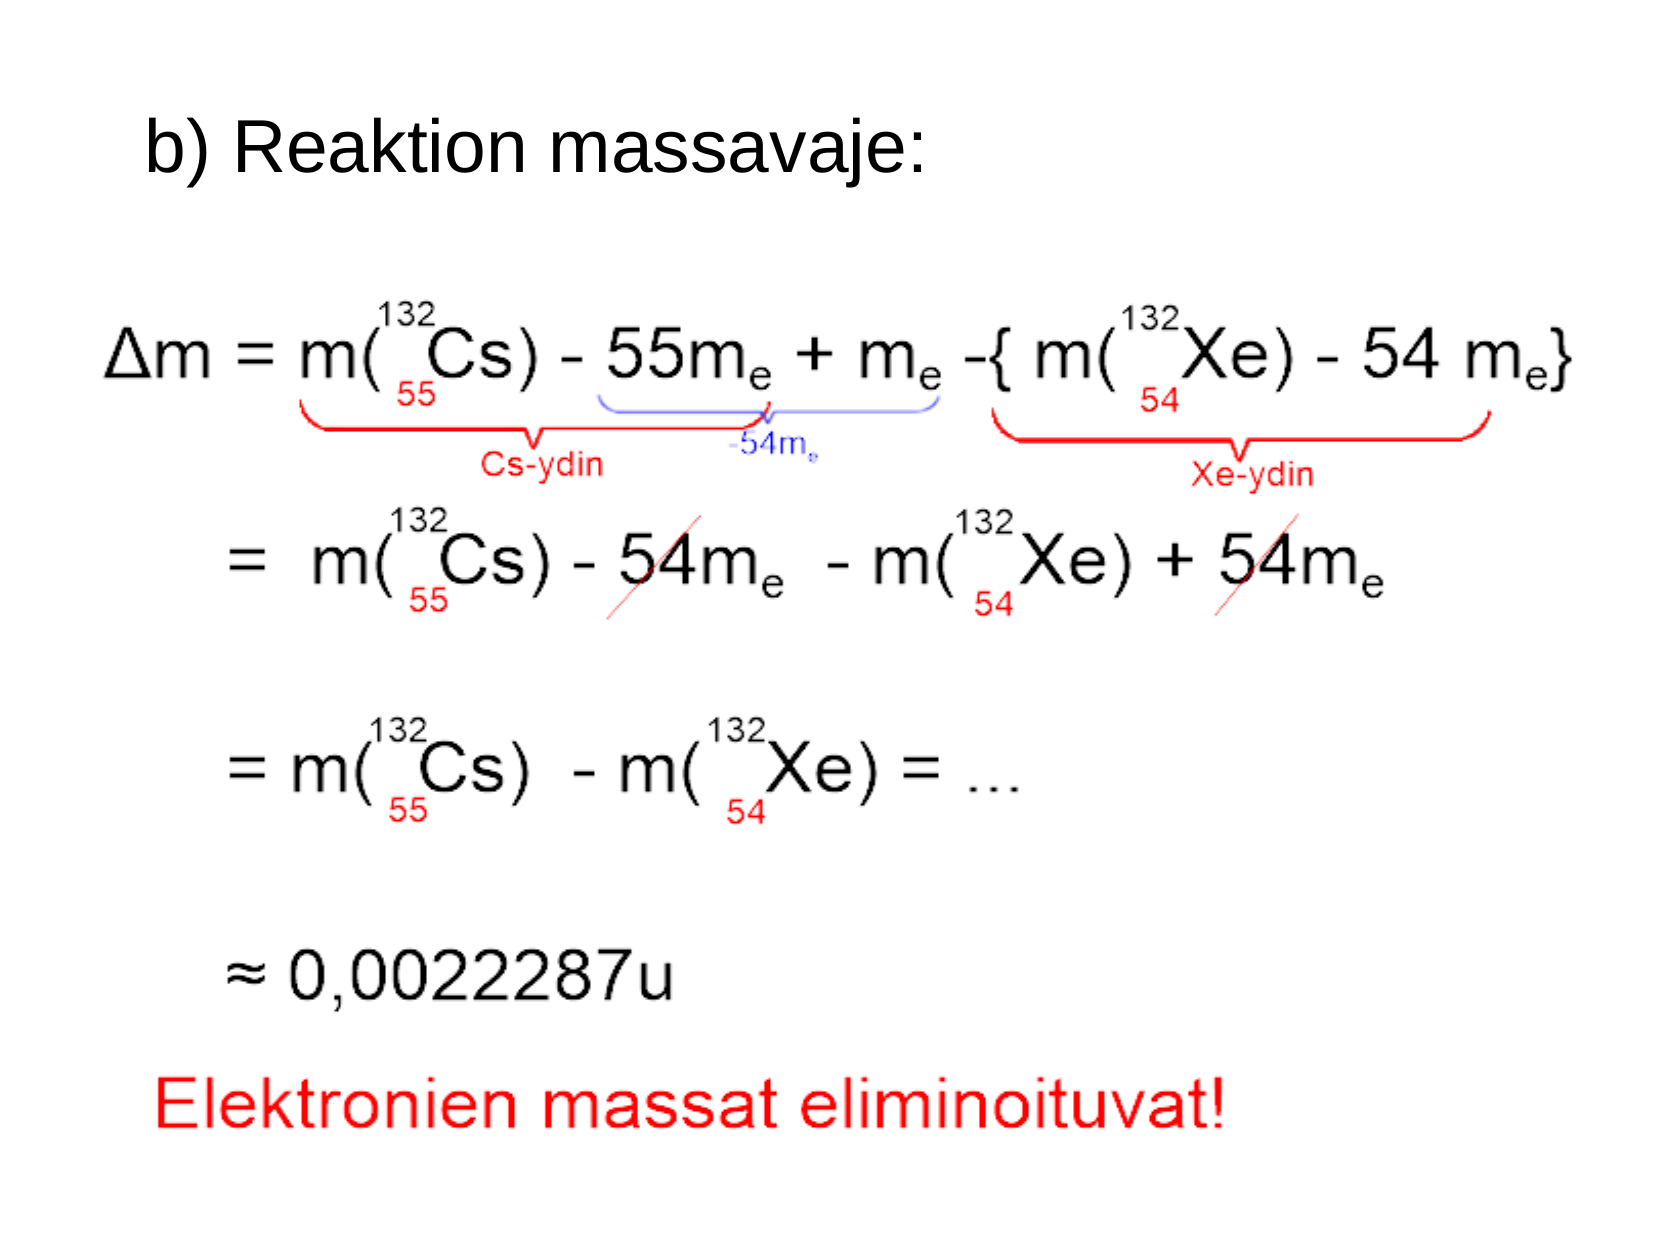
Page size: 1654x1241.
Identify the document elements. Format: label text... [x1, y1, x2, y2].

text_box b) Reaktion massavaje: [129, 96, 1276, 201]
picture [42, 248, 1652, 1174]
